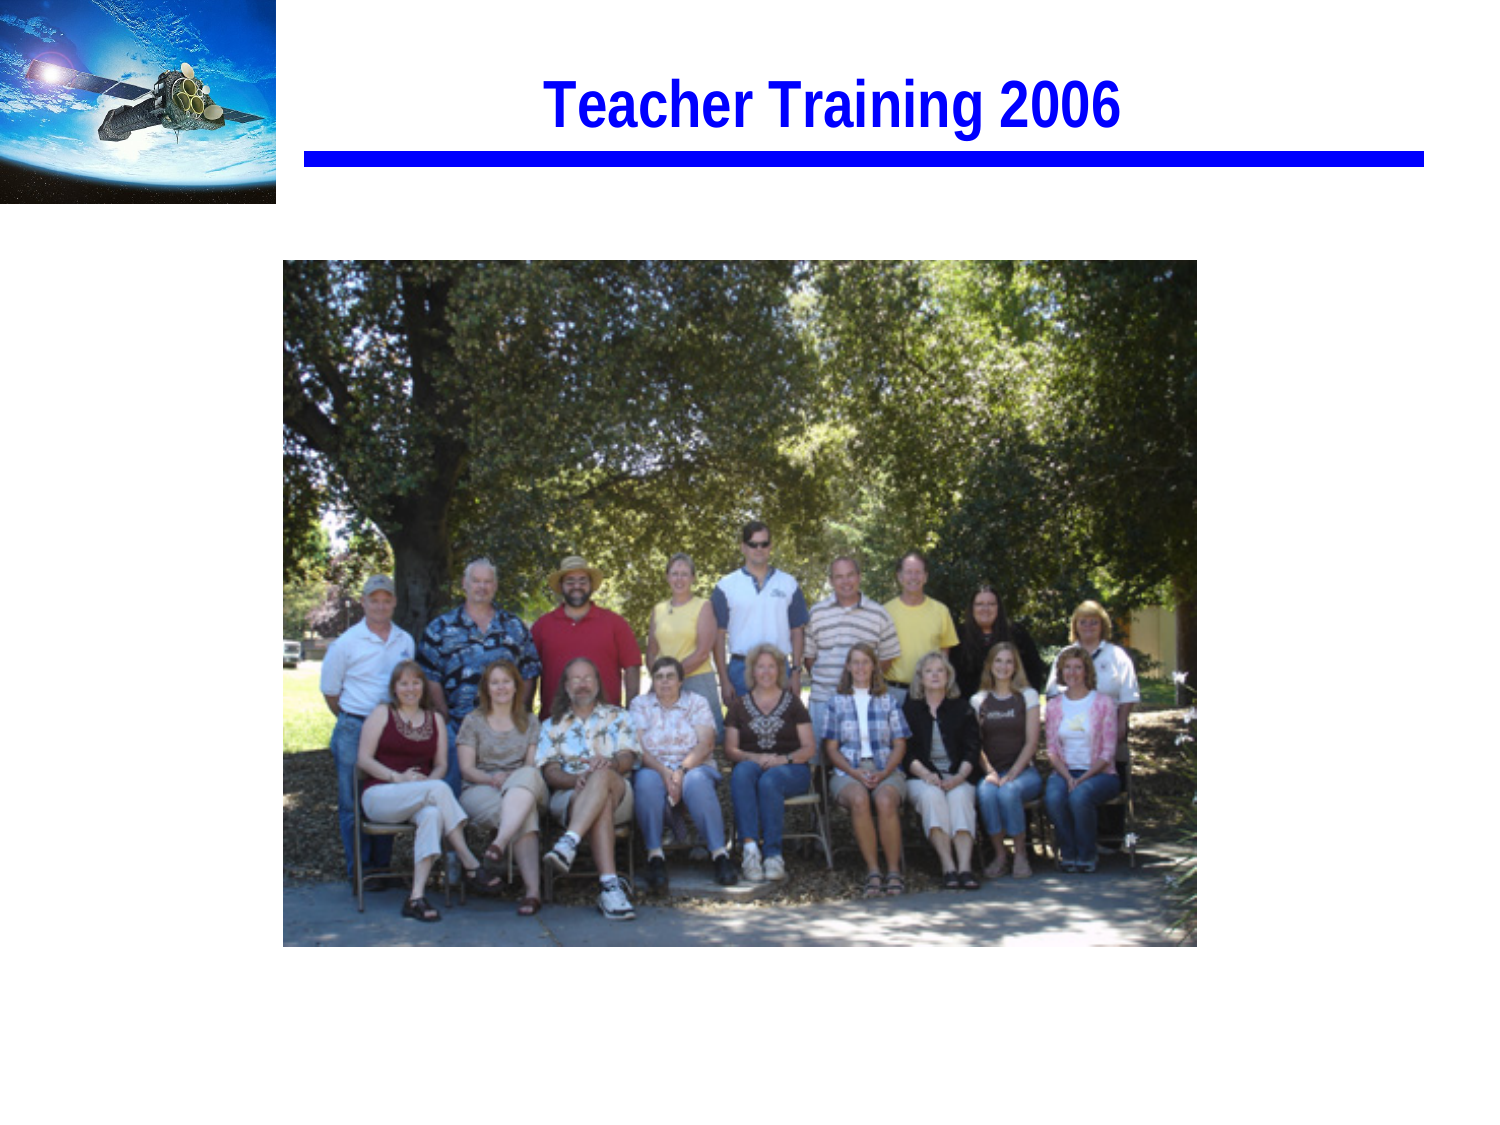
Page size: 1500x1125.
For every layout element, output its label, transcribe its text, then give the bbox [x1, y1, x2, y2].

picture [283, 260, 1197, 947]
picture [0, 0, 276, 204]
text_box [304, 151, 1423, 167]
title Teacher Training 2006 [193, 53, 1473, 154]
